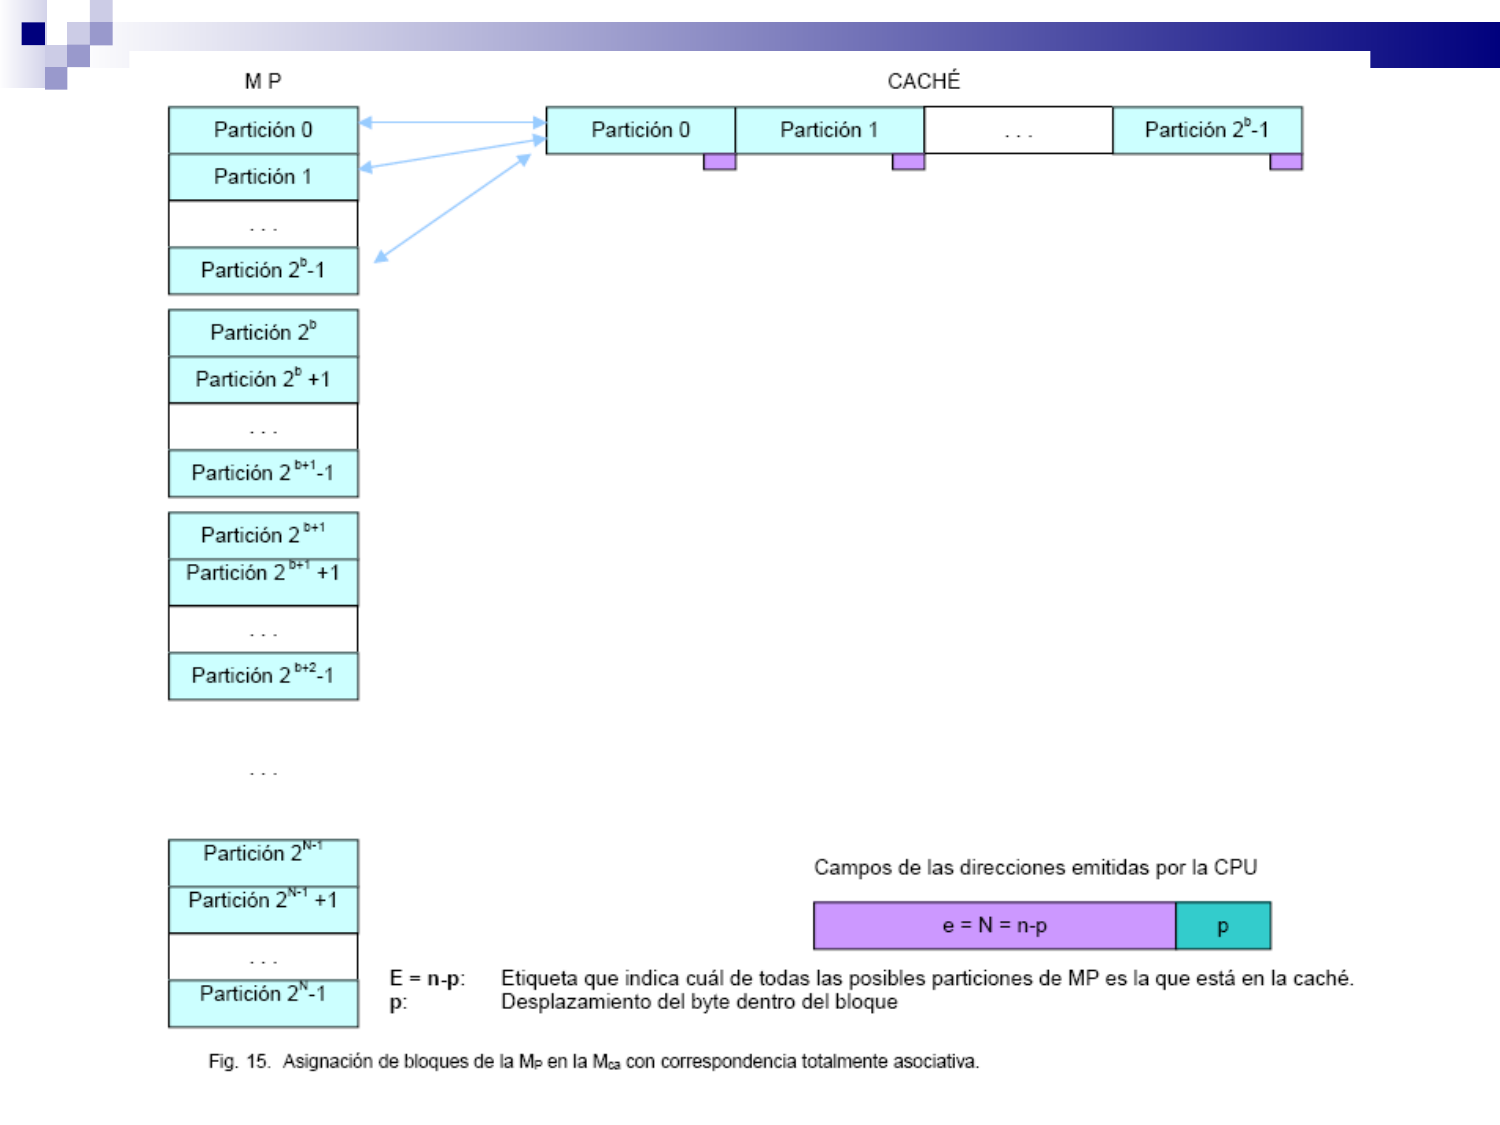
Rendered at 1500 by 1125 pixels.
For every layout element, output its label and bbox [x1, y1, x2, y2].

picture [129, 51, 1371, 1074]
